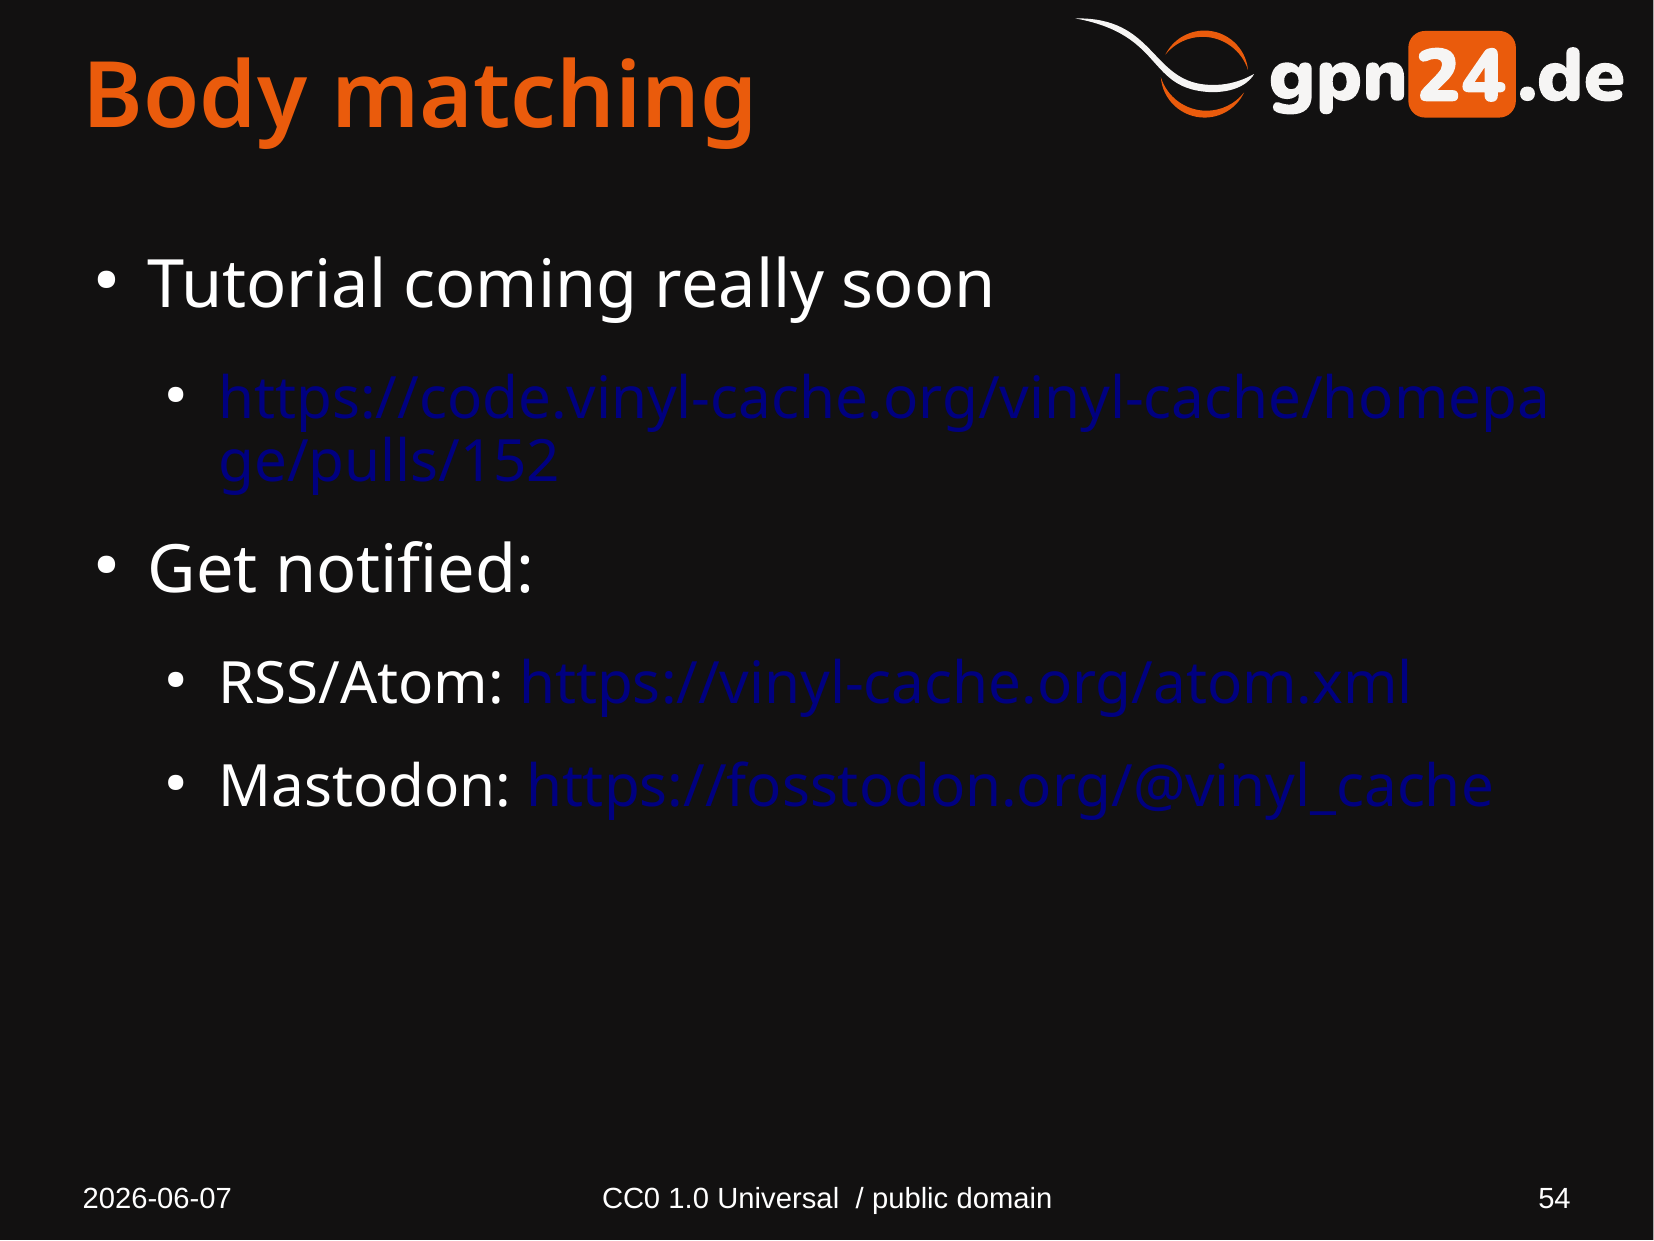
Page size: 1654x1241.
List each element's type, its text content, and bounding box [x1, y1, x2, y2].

title Body matching [82, 28, 1004, 155]
list Tutorial coming really soon https://code.vinyl-cache.org/vinyl-cache/homepage/pulls/152 Get notified: RSS/Atom: https://vinyl-cache.org/atom.xml Mastodon: https://fosstodon.org/@vinyl_cache [76, 236, 1565, 956]
